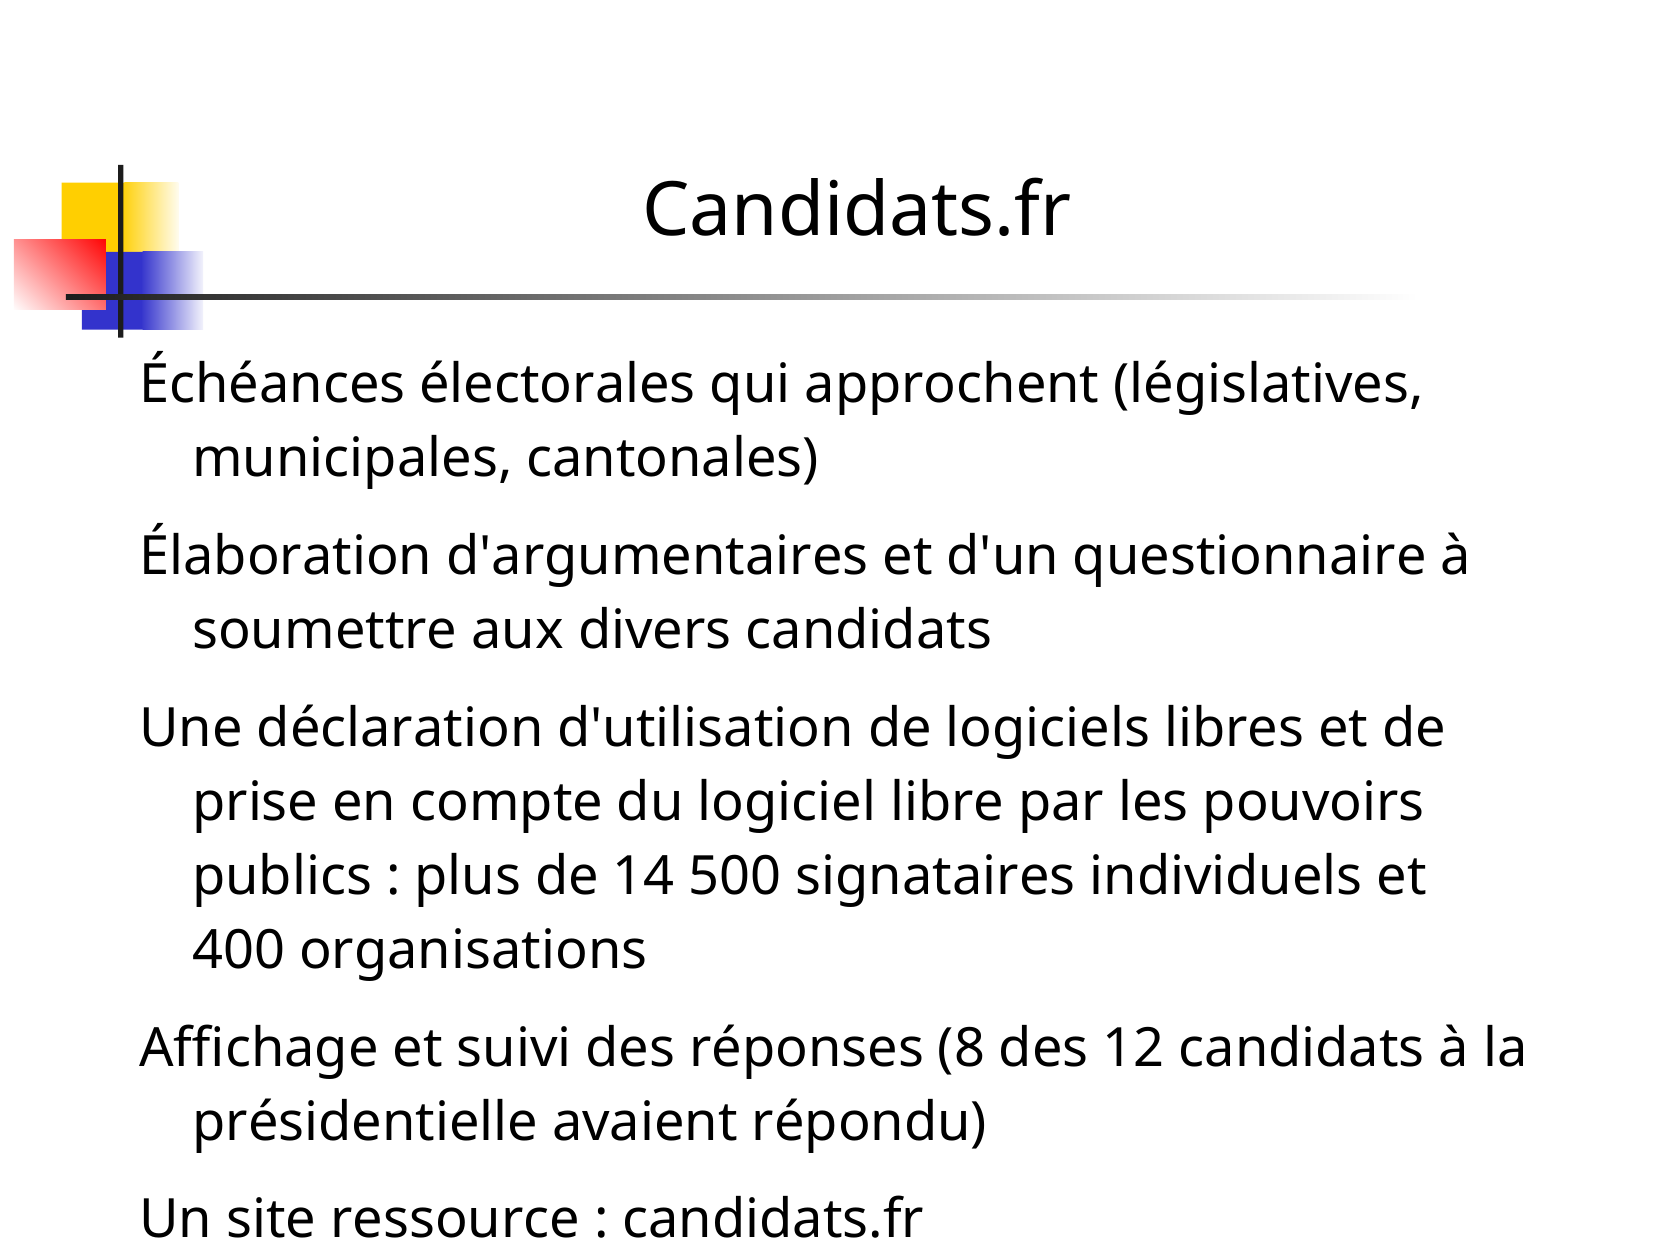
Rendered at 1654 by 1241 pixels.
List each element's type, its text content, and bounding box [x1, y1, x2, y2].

title Candidats.fr [121, 110, 1534, 303]
list Échéances électorales qui approchent (législatives, municipales, cantonales) Élaboration d'argumentaires et d'un questionnaire à soumettre aux divers candidats Une déclaration d'utilisation de logiciels libres et de prise en compte du logiciel libre par les pouvoirs publics : plus de 14 500 signataires individuels et 400 organisations Affichage et suivi des réponses (8 des 12 candidats à la présidentielle avaient répondu) Un site ressource : candidats.fr [121, 344, 1534, 1134]
